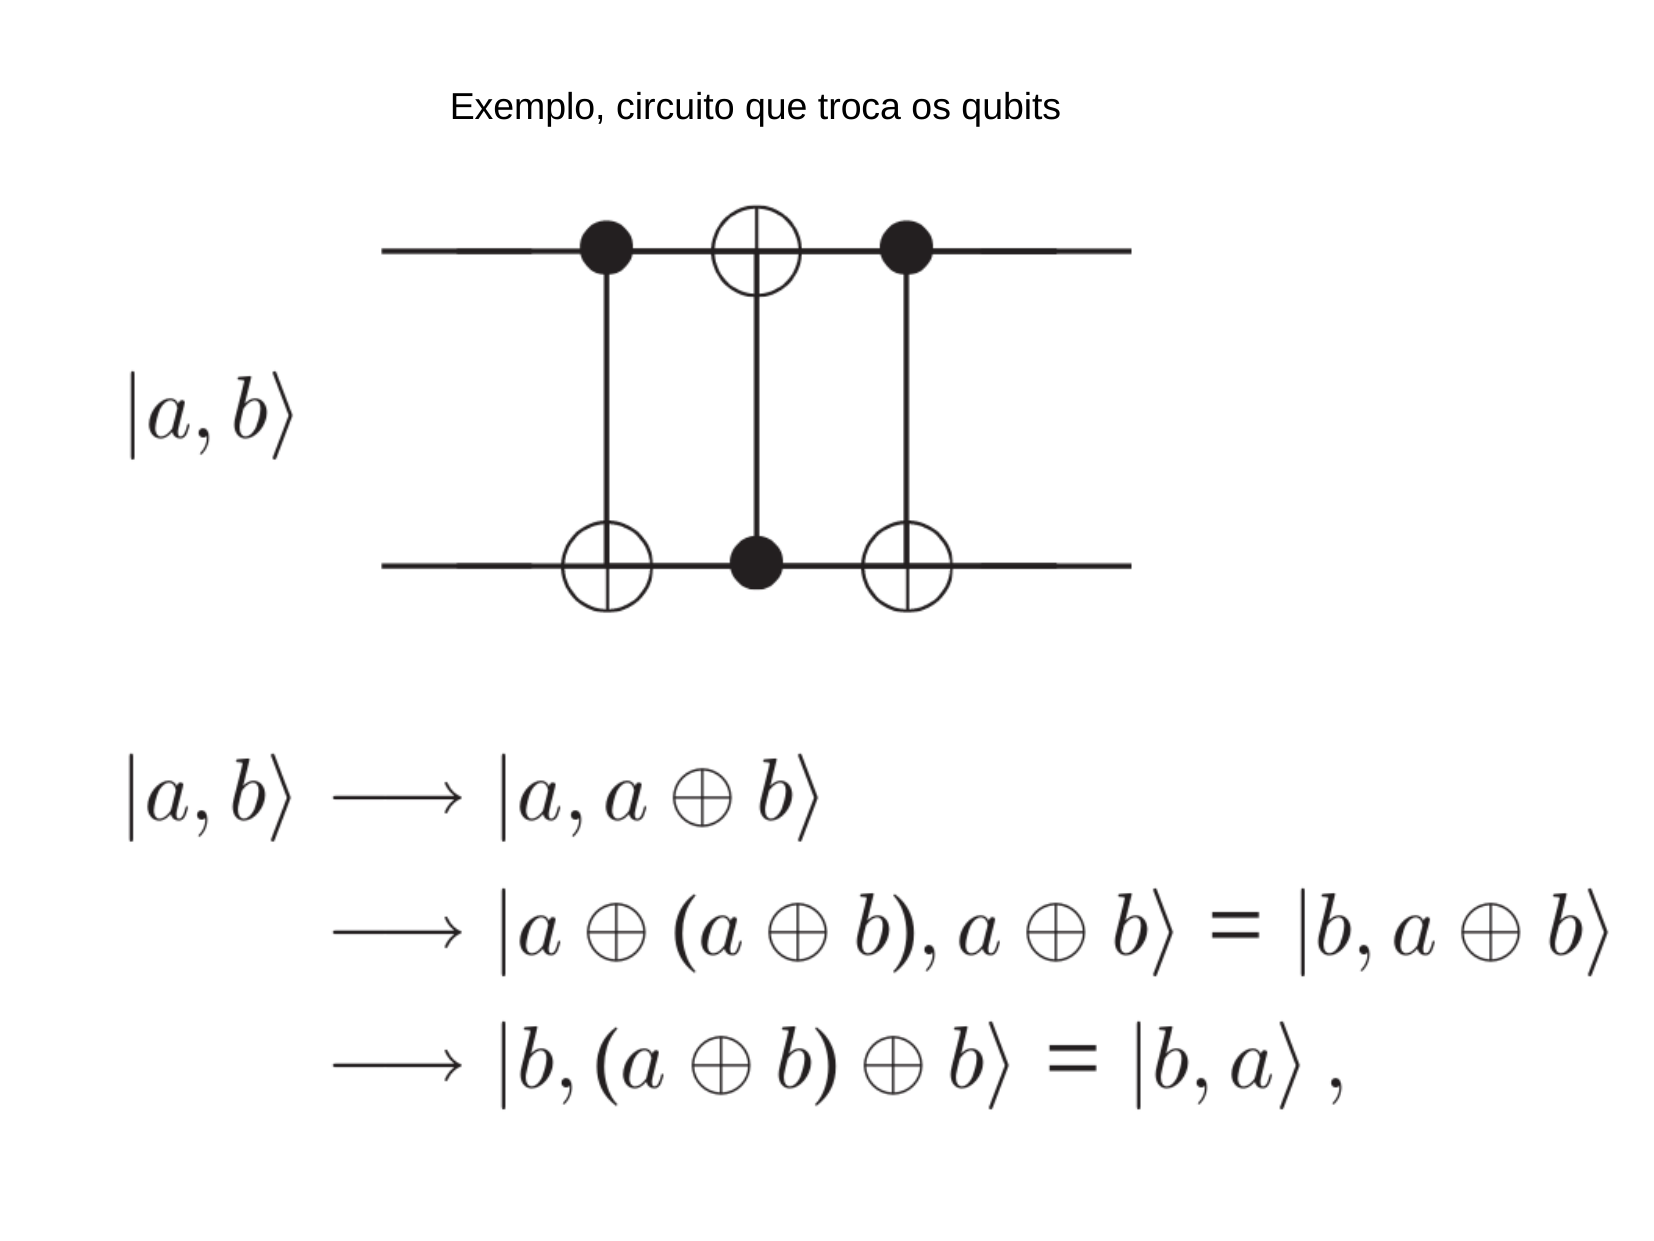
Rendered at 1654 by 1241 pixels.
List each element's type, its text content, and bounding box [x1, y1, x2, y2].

picture [330, 178, 1249, 661]
text_box Exemplo, circuito que troca os qubits [435, 78, 1096, 136]
picture [116, 334, 312, 485]
picture [99, 726, 1621, 1156]
